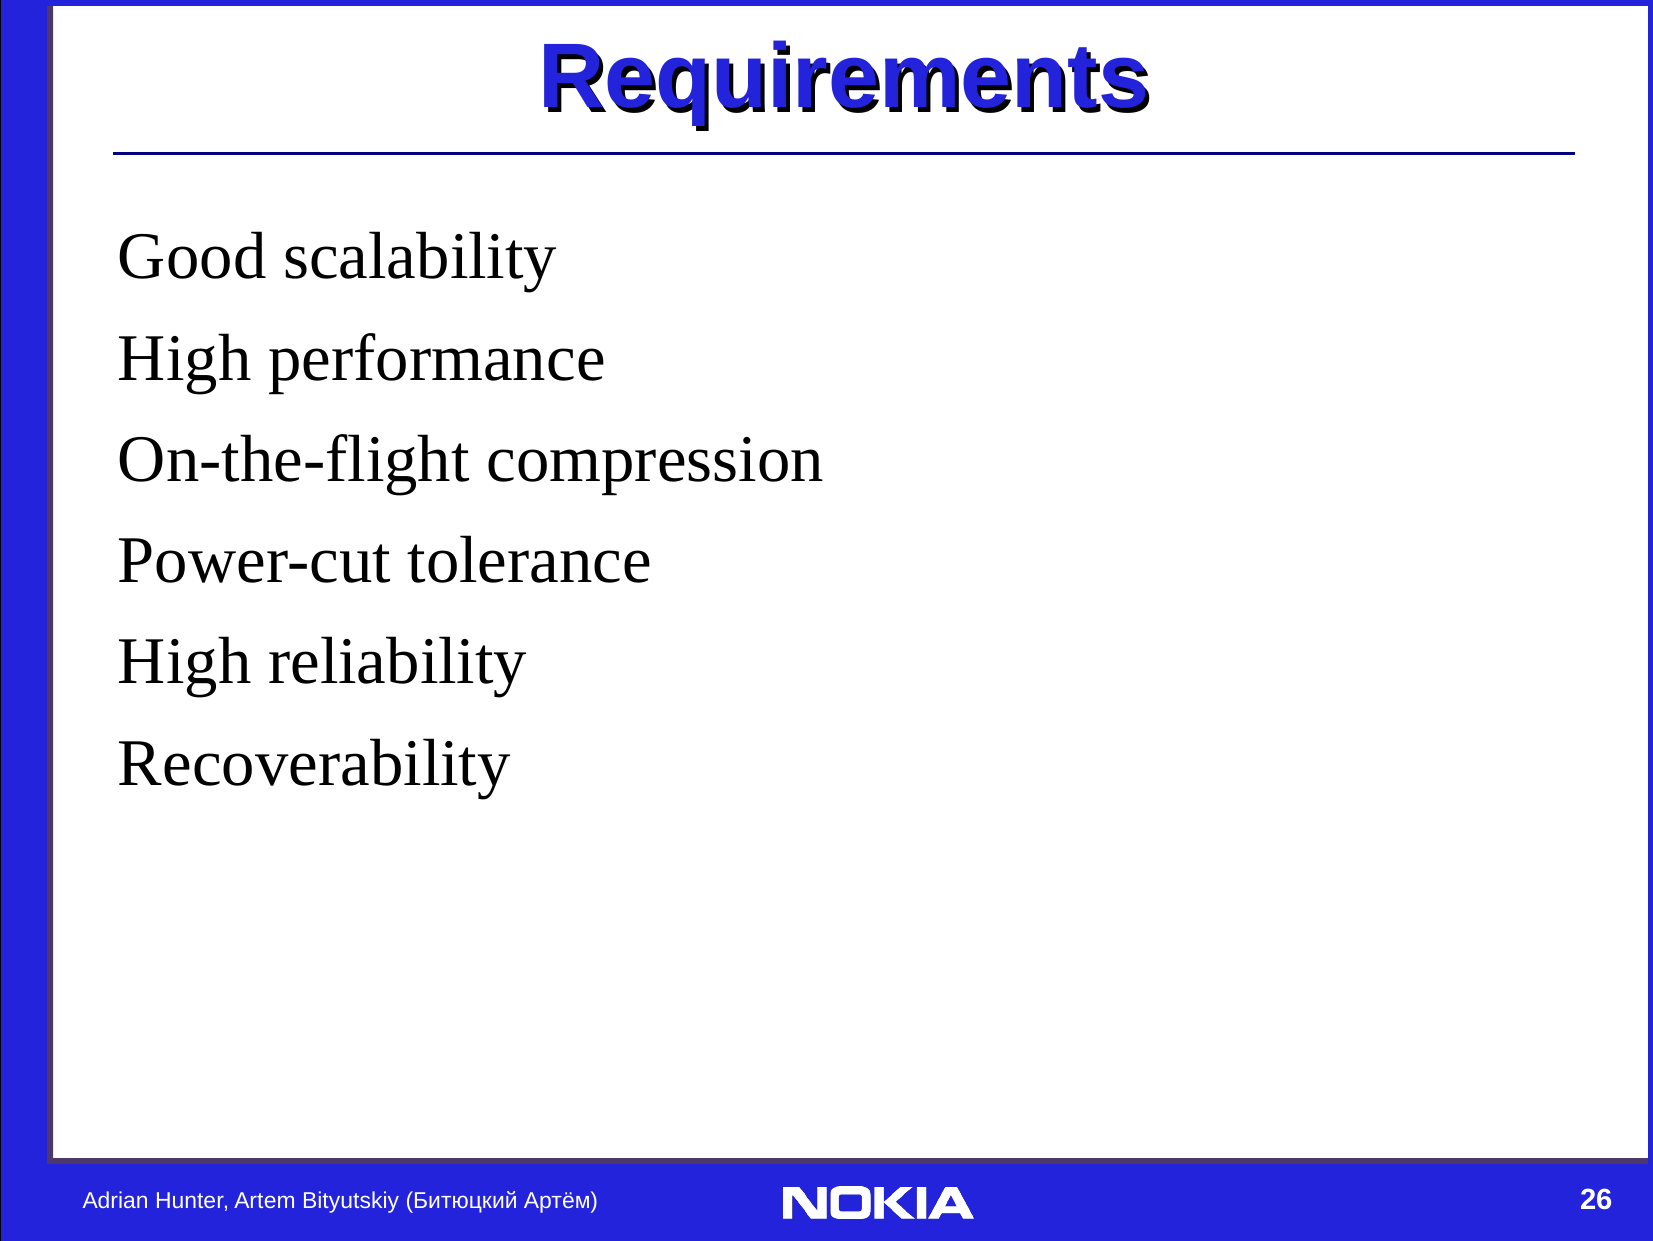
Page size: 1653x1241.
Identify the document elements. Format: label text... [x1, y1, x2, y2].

picture [783, 1186, 974, 1219]
list Good scalability High performance On-the-flight compression Power-cut tolerance High reliability Recoverability [100, 219, 1588, 1072]
title Requirements [100, 2, 1588, 151]
